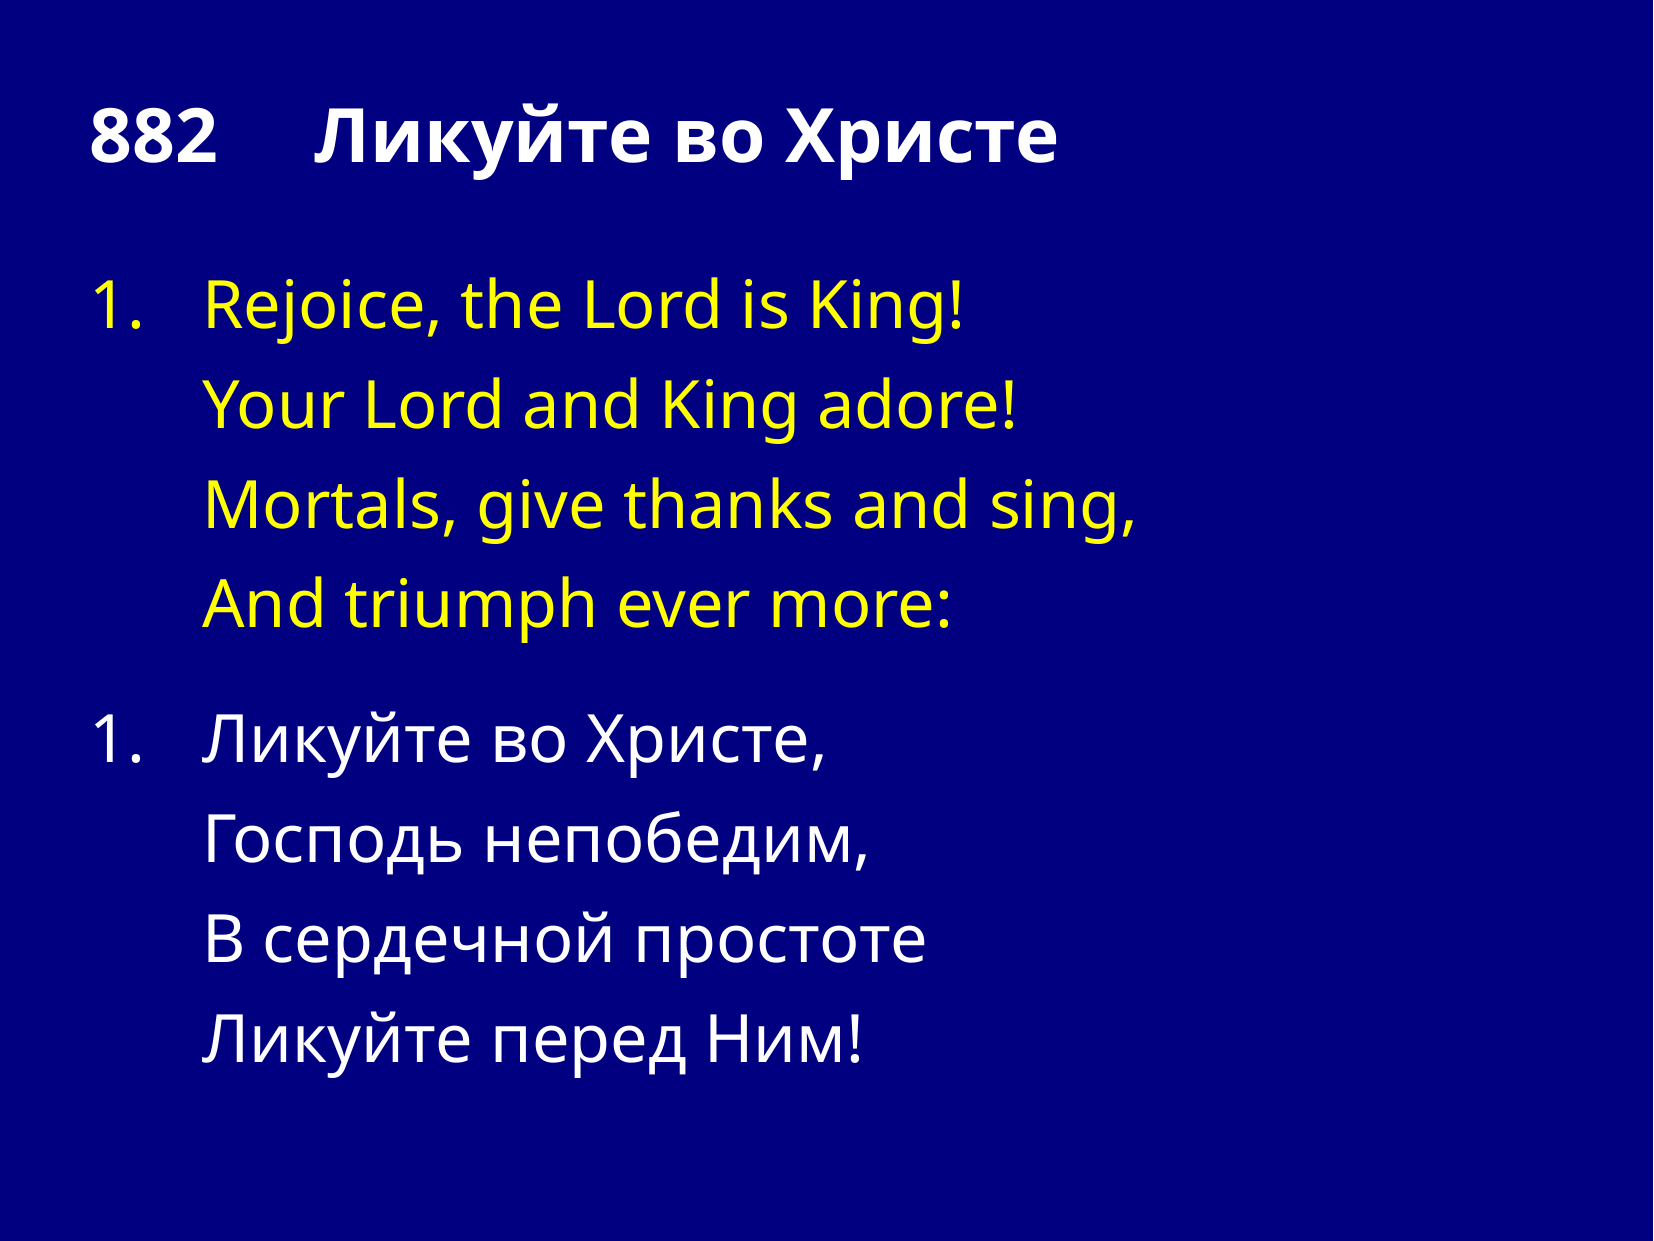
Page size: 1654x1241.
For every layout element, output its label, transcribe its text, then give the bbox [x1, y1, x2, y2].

text_box 1. Ликуйте во Христе, Господь непобедим, В сердечной простоте Ликуйте перед Ним! [75, 675, 1576, 1163]
text_box 1. Rejoice, the Lord is King! Your Lord and King adore! Mortals, give thanks and sing, And triumph ever more: [75, 188, 1576, 638]
text_box 882 Ликуйте во Христе [75, 75, 1576, 188]
